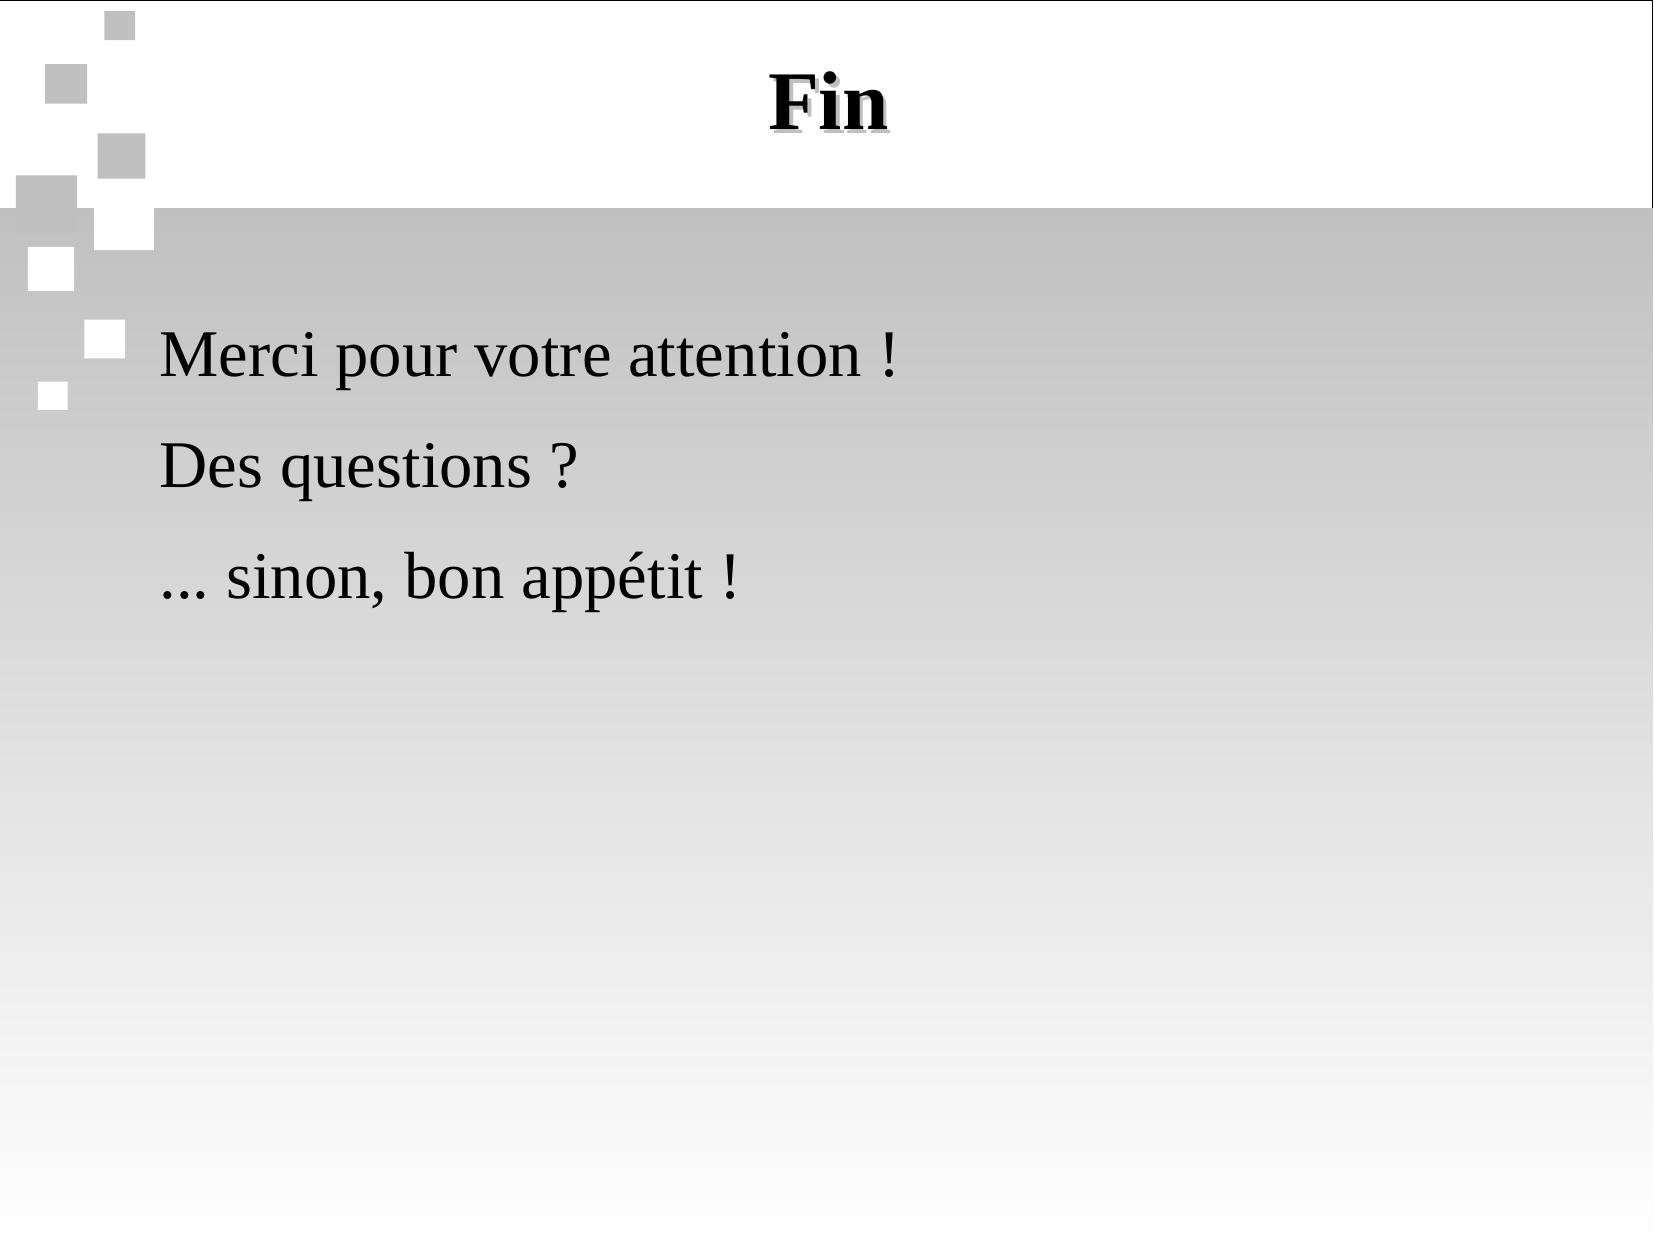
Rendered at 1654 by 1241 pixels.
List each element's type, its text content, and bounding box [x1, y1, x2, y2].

title Fin [90, 0, 1567, 204]
list Merci pour votre attention ! Des questions ? ... sinon, bon appétit ! [141, 279, 1532, 1183]
